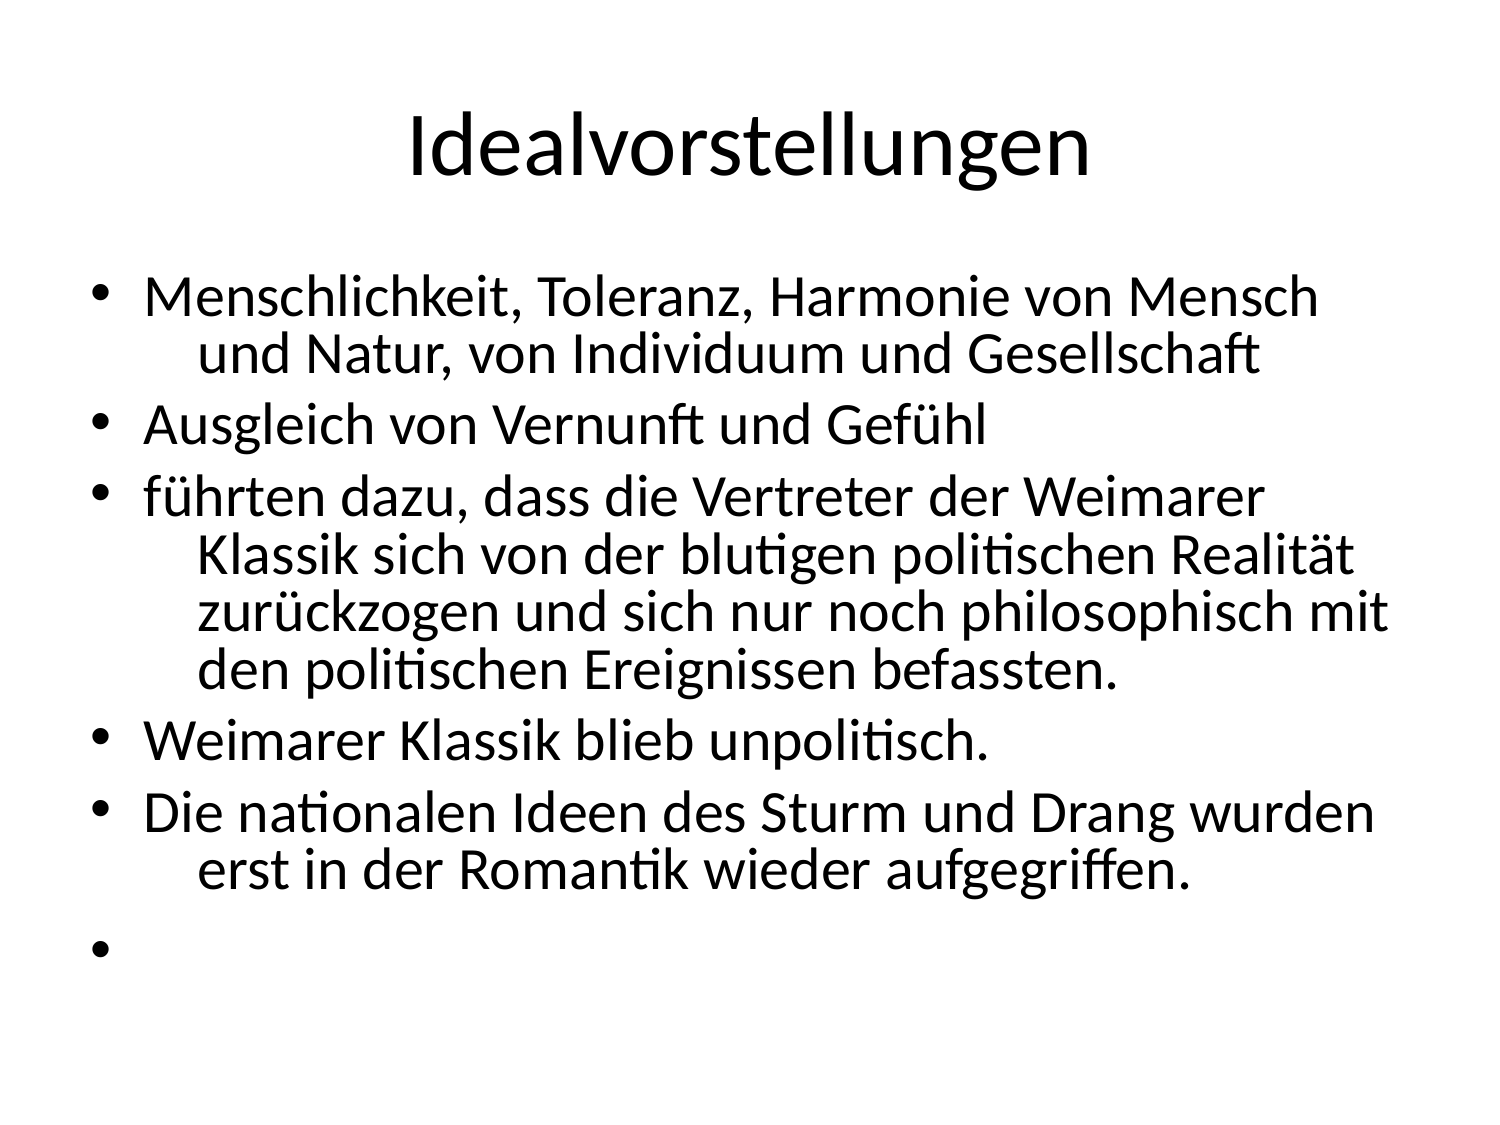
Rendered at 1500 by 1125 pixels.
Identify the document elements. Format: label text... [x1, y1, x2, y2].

list Menschlichkeit, Toleranz, Harmonie von Mensch und Natur, von Individuum und Gesellschaft Ausgleich von Vernunft und Gefühl führten dazu, dass die Vertreter der Weimarer Klassik sich von der blutigen politischen Realität zurückzogen und sich nur noch philosophisch mit den politischen Ereignissen befassten. Weimarer Klassik blieb unpolitisch. Die nationalen Ideen des Sturm und Drang wurden erst in der Romantik wieder aufgegriffen. [75, 262, 1426, 1005]
title Idealvorstellungen [75, 45, 1426, 233]
